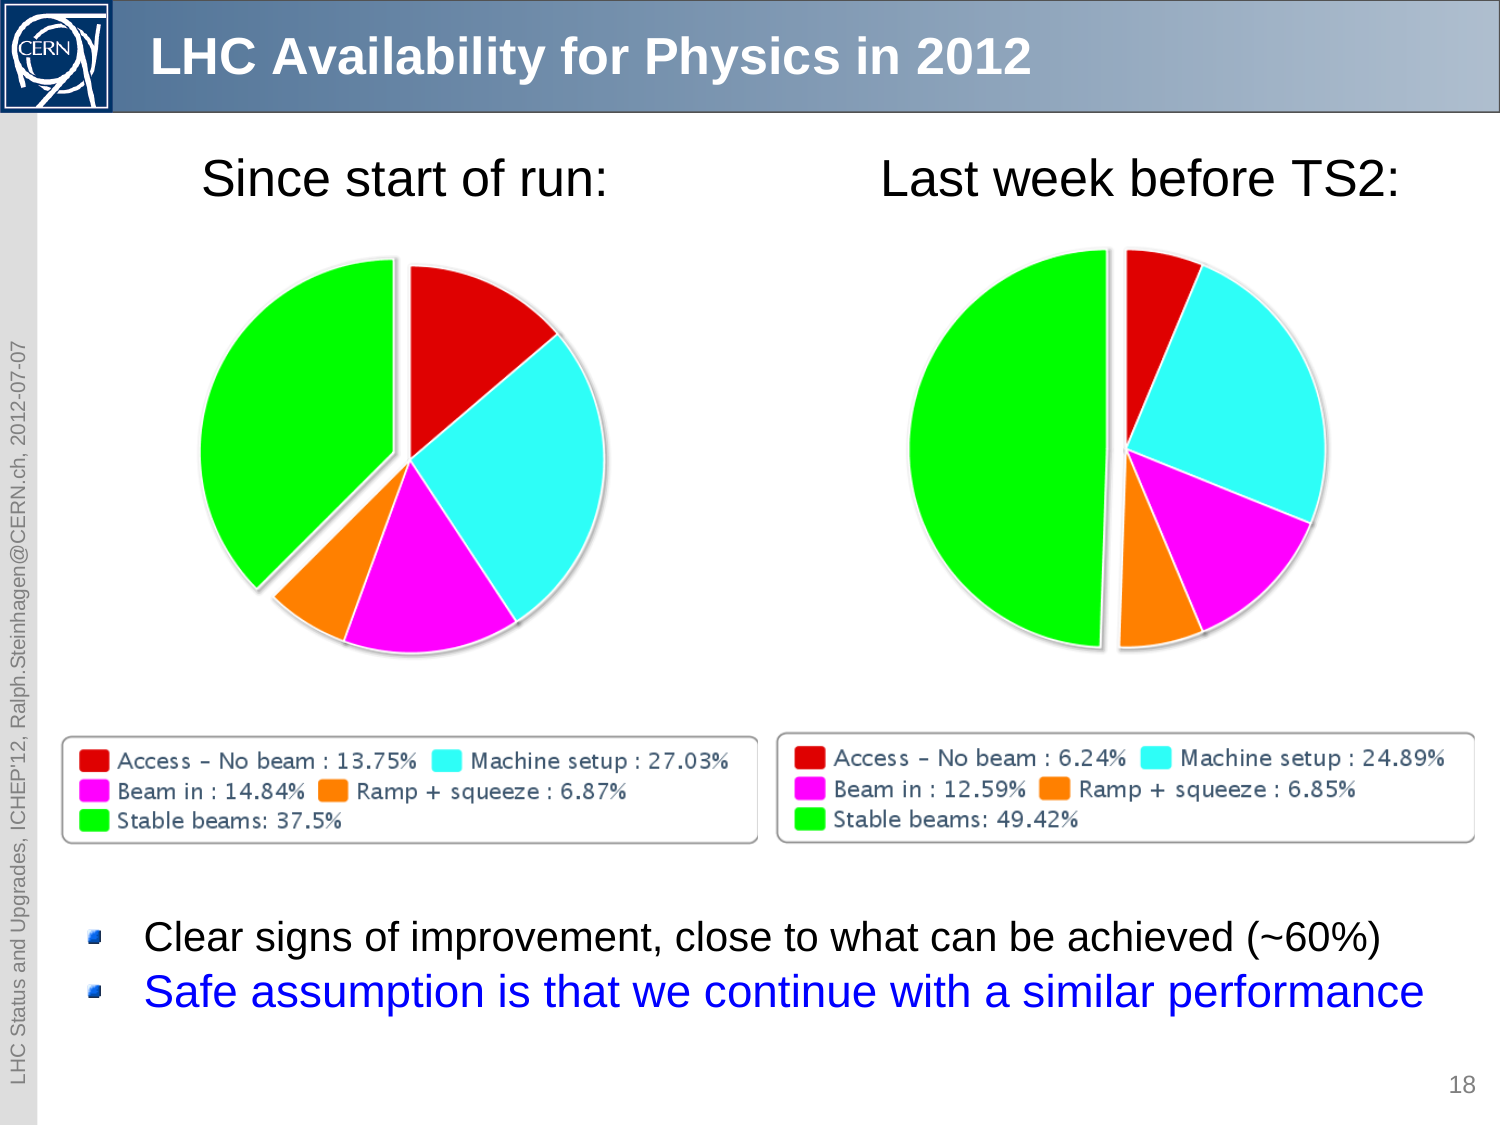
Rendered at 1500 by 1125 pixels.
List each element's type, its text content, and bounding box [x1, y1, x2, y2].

list Clear signs of improvement, close to what can be achieved (~60%) Safe assumption is that we continue with a similar performance [87, 913, 1438, 1074]
text_box Last week before TS2: [865, 142, 1417, 216]
title LHC Availability for Physics in 2012 [150, 0, 1201, 113]
text_box Since start of run: [186, 142, 625, 216]
picture [0, 0, 113, 113]
picture [44, 234, 1475, 852]
